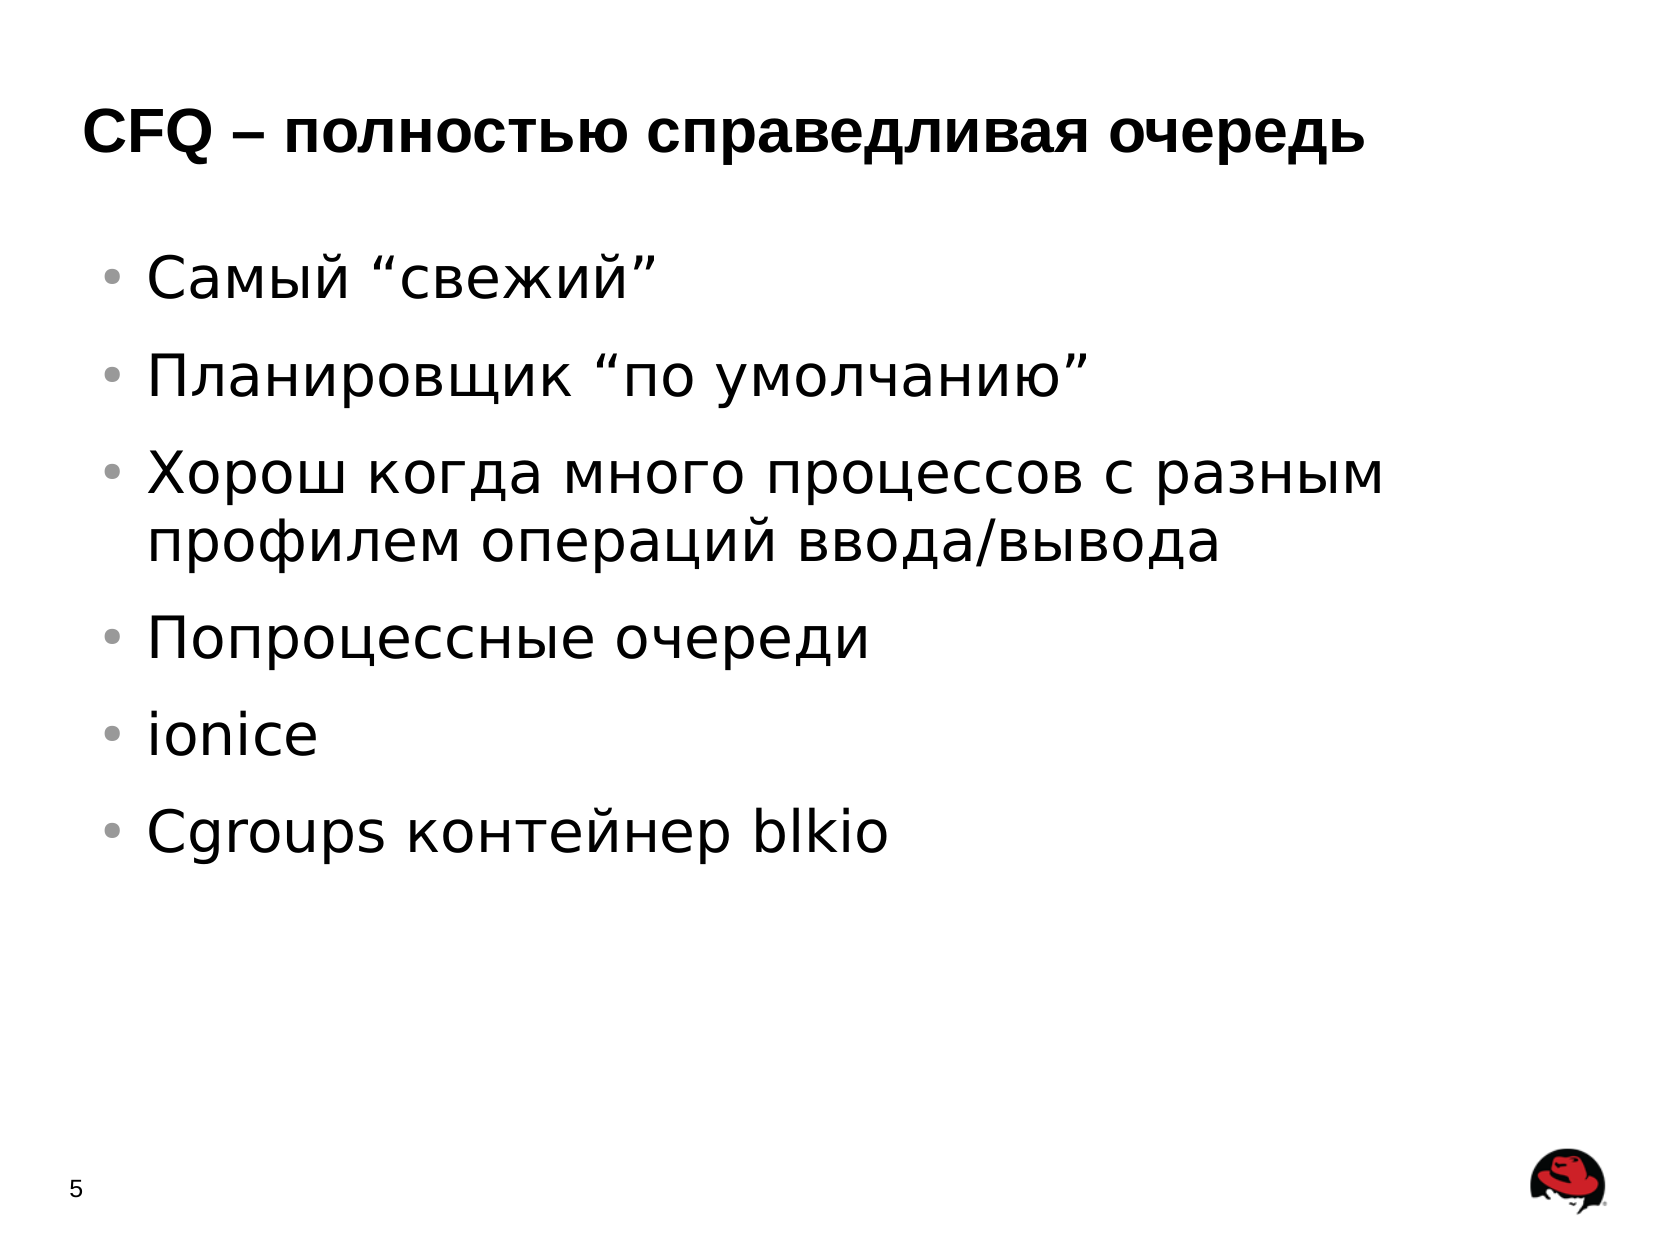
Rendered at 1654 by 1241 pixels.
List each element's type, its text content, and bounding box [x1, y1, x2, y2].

title CFQ – полностью справедливая очередь [82, 37, 1571, 226]
picture [1529, 1146, 1613, 1224]
list Самый “свежий” Планировщик “по умолчанию” Хорош когда много процессов с разным профилем операций ввода/вывода Попроцессные очереди ionice Cgroups контейнер blkio [86, 244, 1576, 1039]
